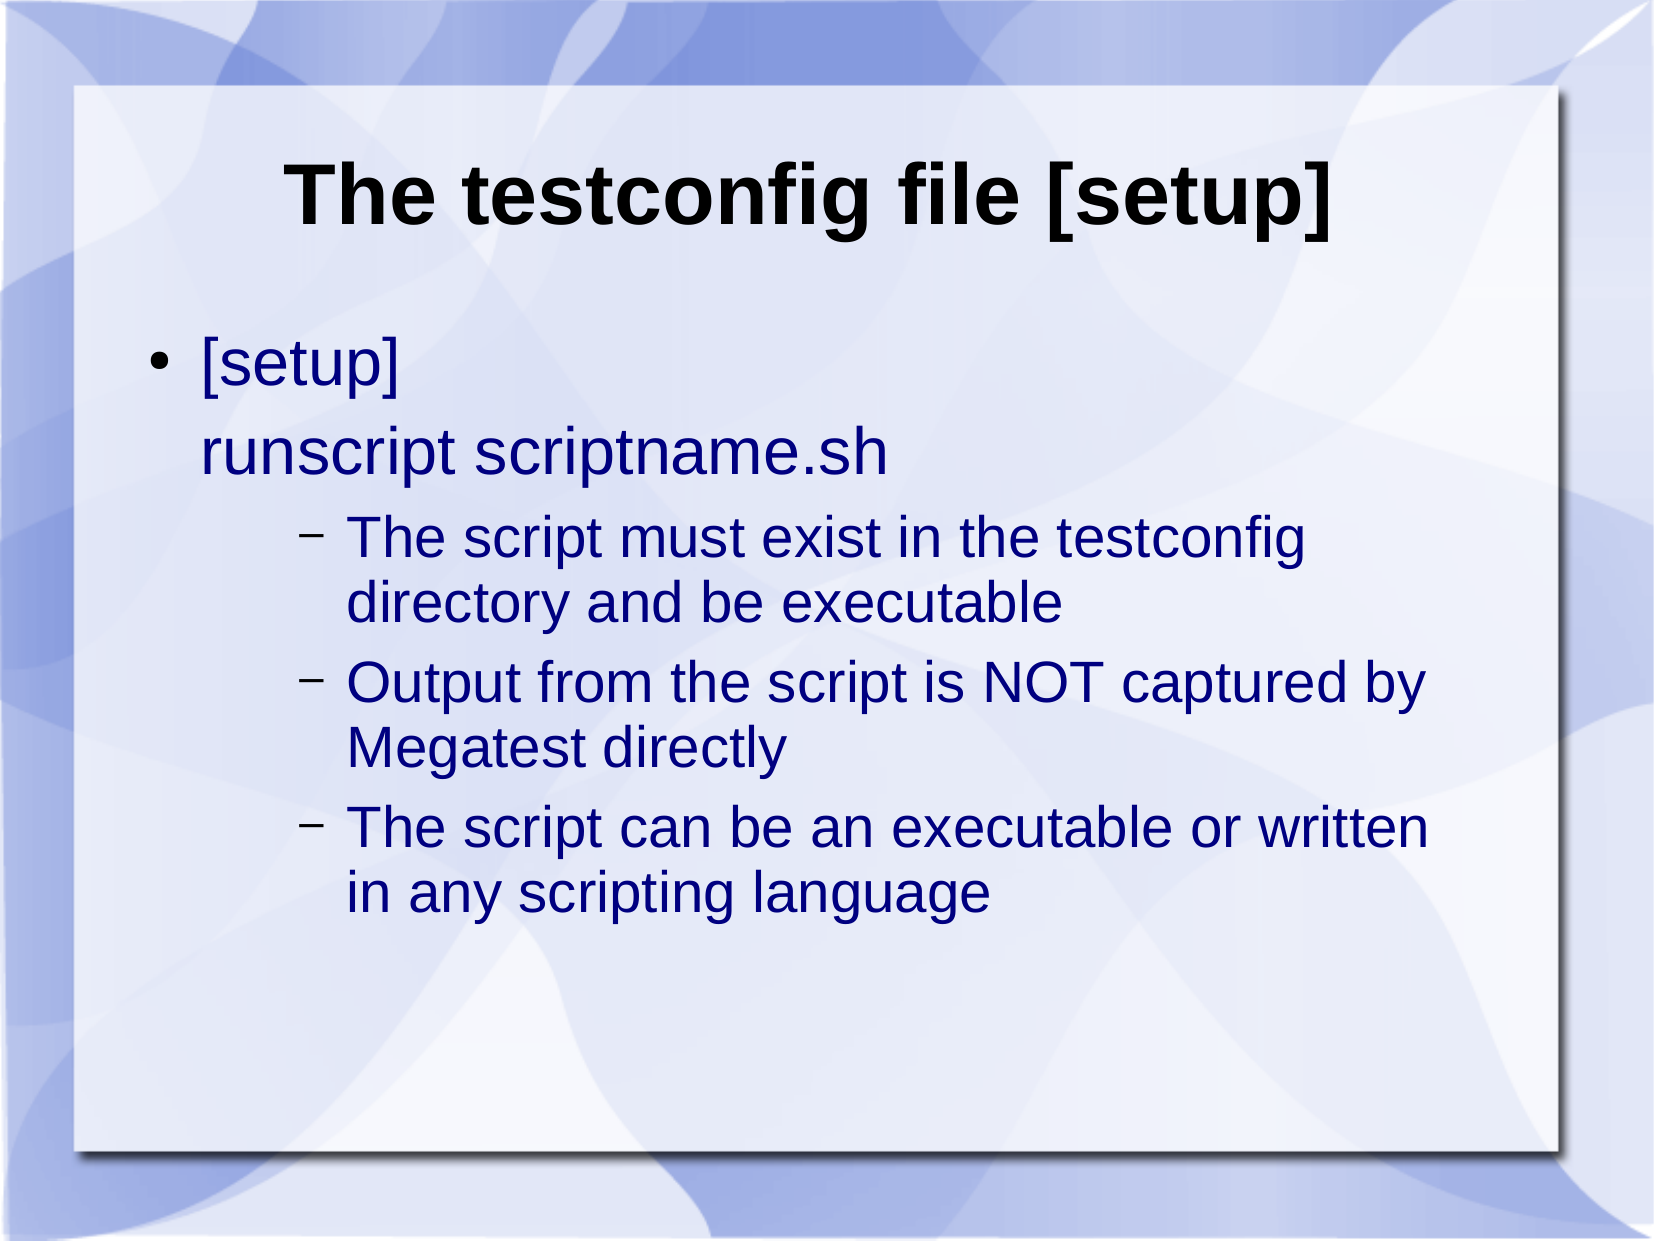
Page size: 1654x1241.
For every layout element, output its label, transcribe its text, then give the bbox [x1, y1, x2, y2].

title The testconfig file [setup] [82, 90, 1536, 298]
picture [0, 0, 1654, 1241]
list [setup] runscript scriptname.sh The script must exist in the testconfig directory and be executable Output from the script is NOT captured by Megatest directly The script can be an executable or written in any scripting language [129, 324, 1489, 1045]
